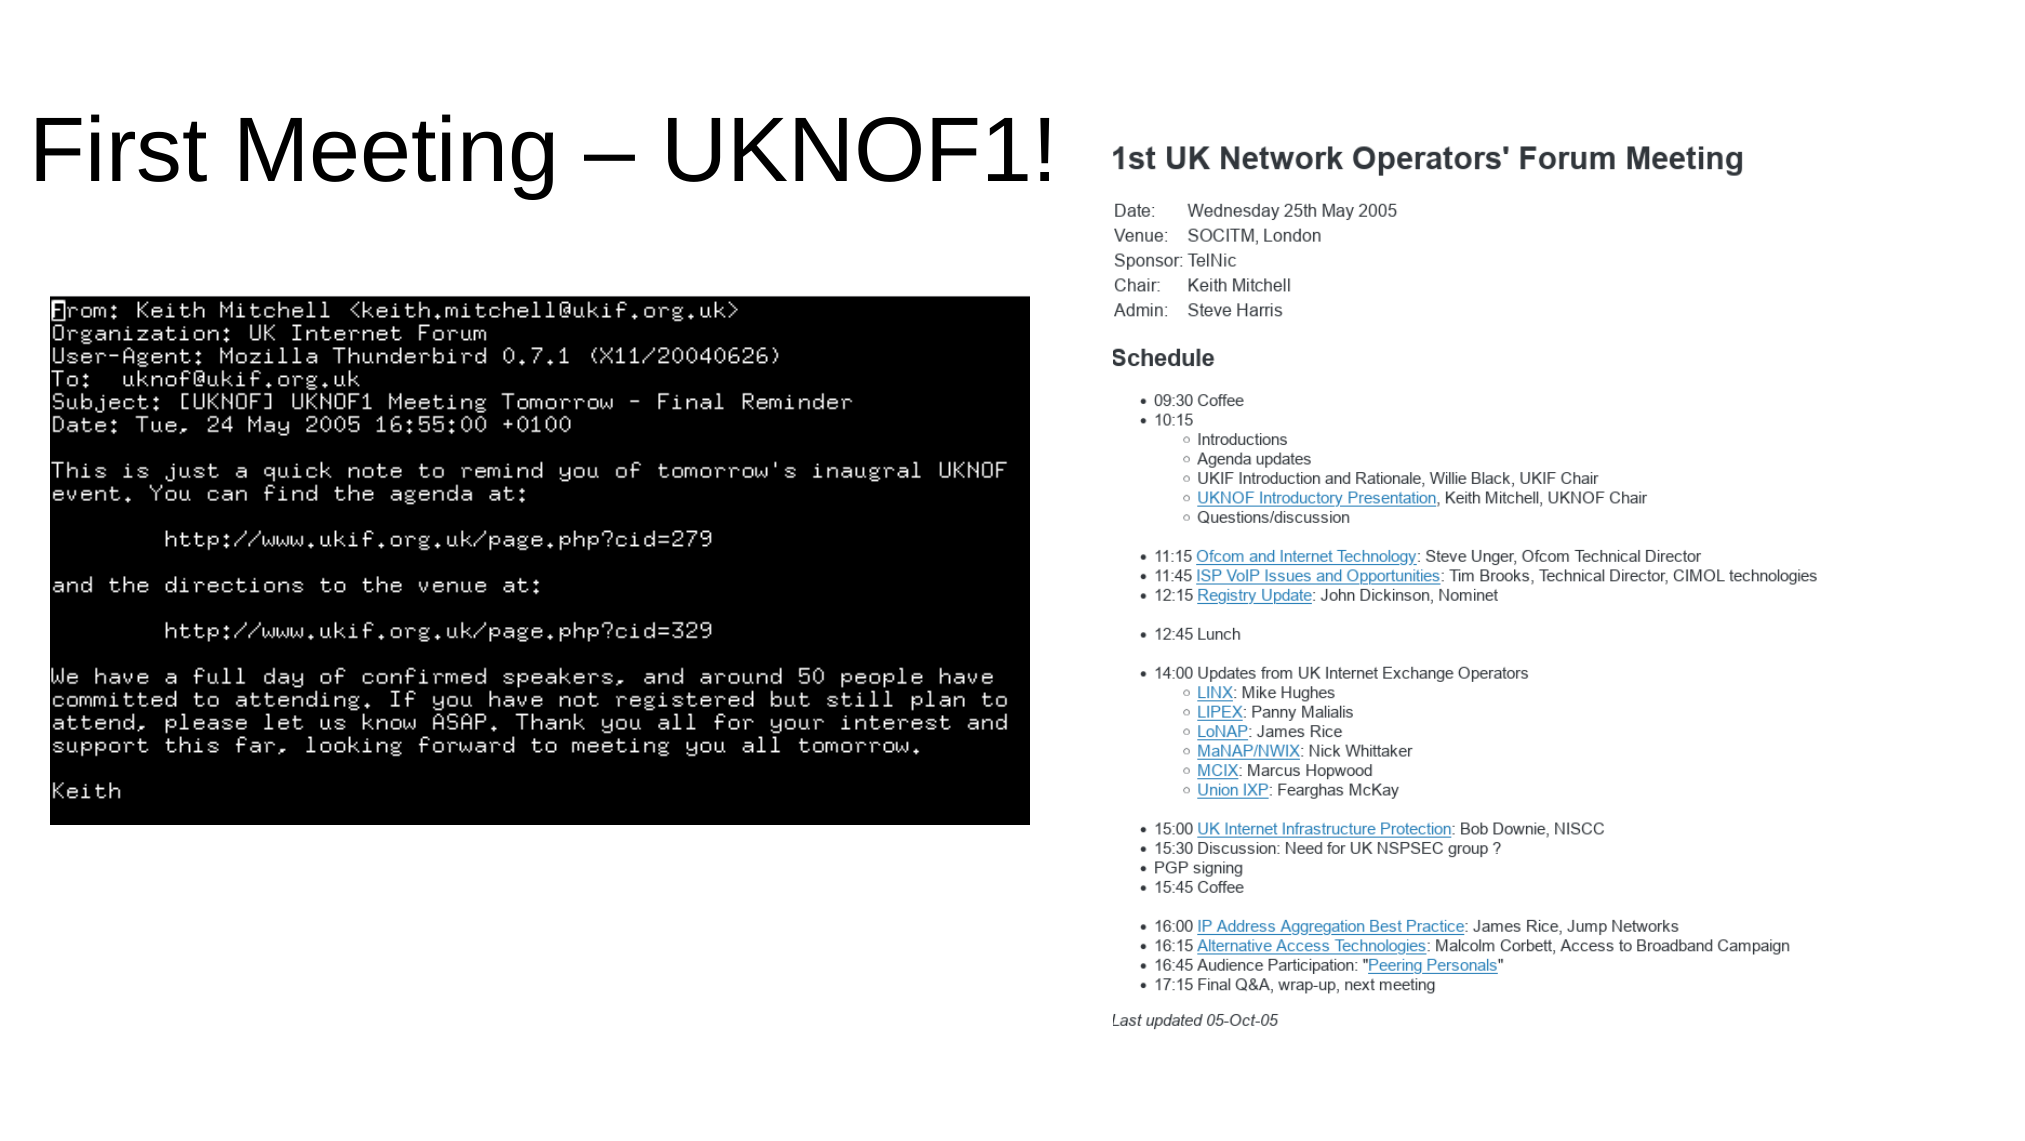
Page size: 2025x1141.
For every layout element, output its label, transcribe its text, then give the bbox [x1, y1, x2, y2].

picture [50, 295, 1030, 826]
picture [1113, 140, 1820, 1040]
title First Meeting – UKNOF1! [0, 33, 1091, 256]
